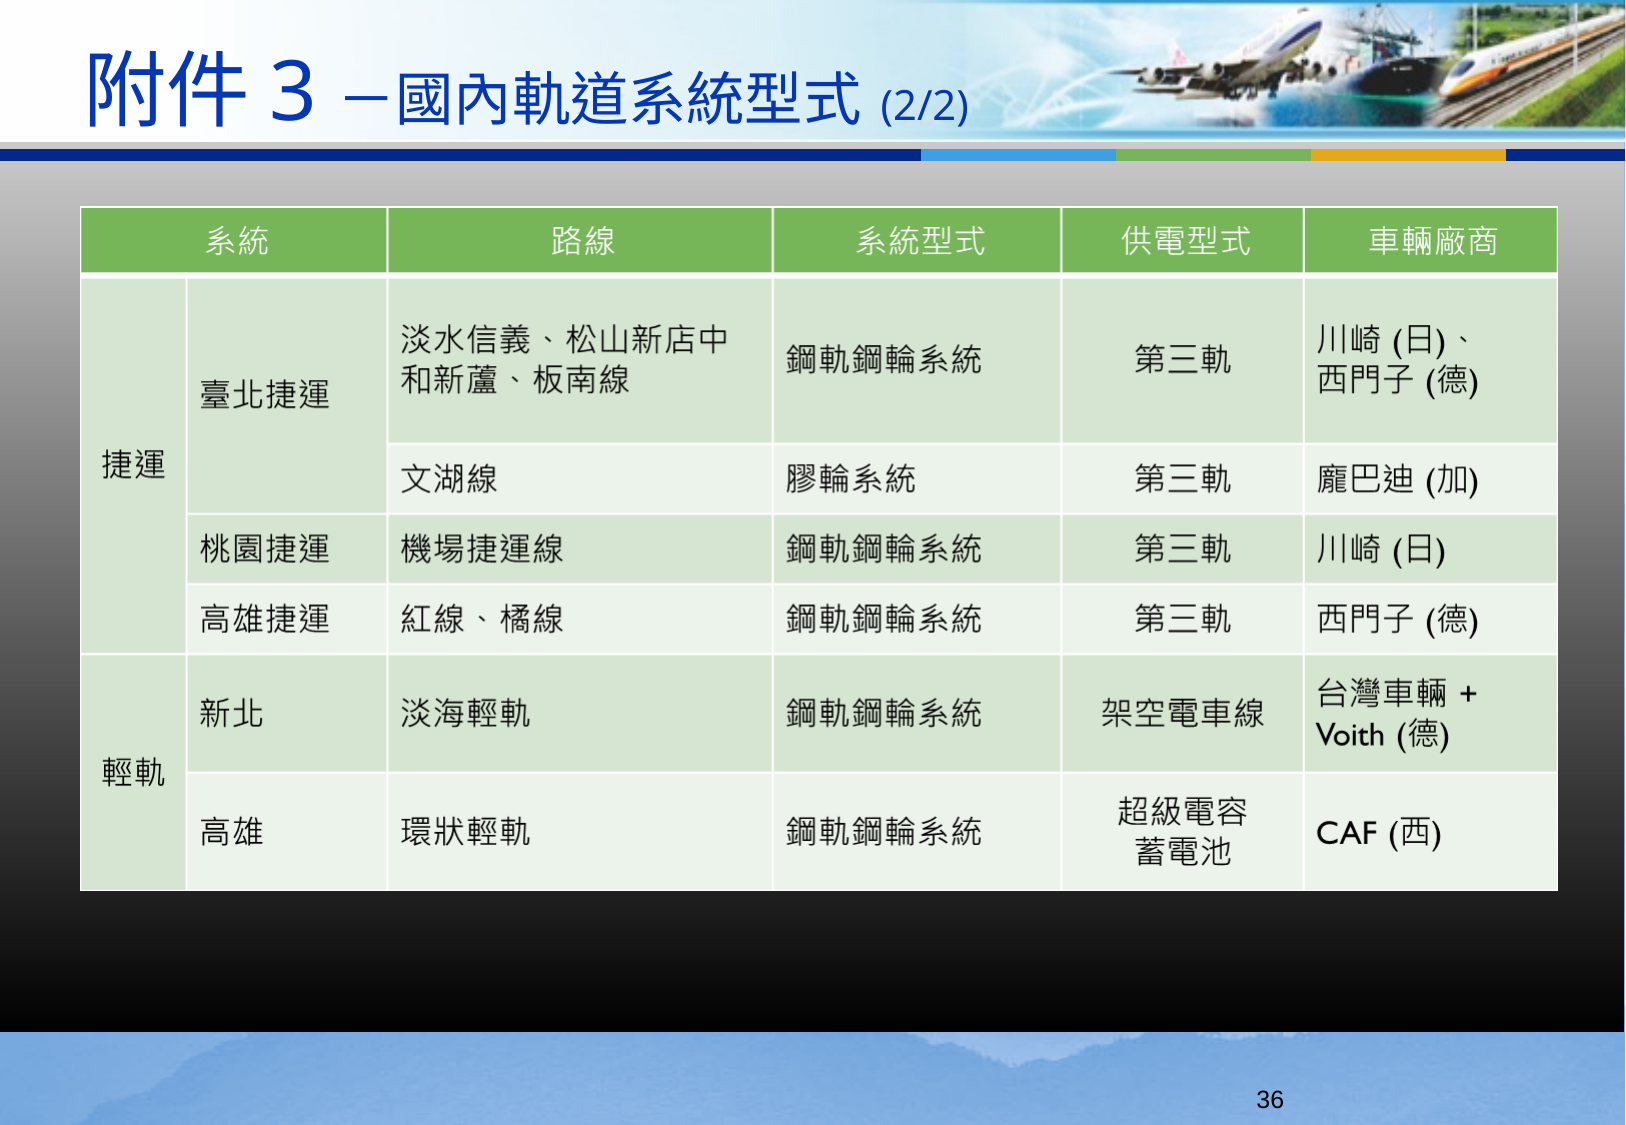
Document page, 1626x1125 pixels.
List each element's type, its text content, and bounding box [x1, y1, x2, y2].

text_box 36 [1241, 1071, 1621, 1125]
title 附件3－國內軌道系統型式 (2/2) [68, 19, 1593, 155]
picture [80, 206, 1558, 891]
